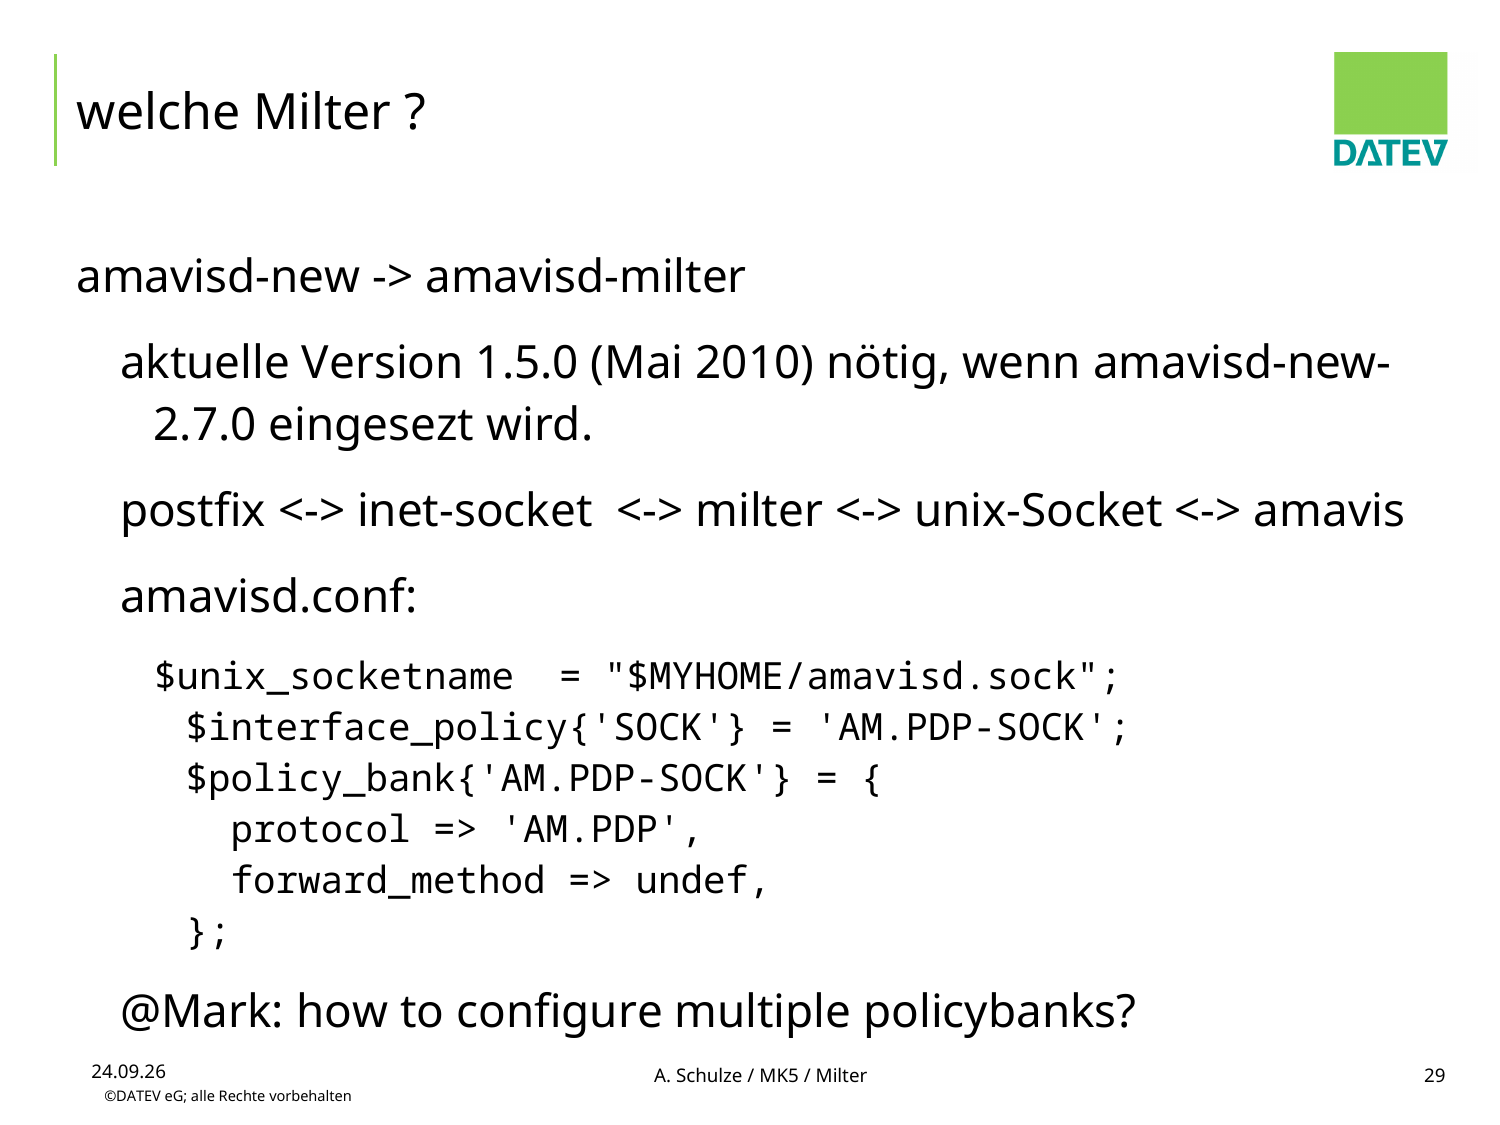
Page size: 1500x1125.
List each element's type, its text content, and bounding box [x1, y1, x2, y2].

title welche Milter ? [76, 46, 1235, 174]
list amavisd-new -> amavisd-milter aktuelle Version 1.5.0 (Mai 2010) nötig, wenn amavisd-new-2.7.0 eingesezt wird. postfix <-> inet-socket <-> milter <-> unix-Socket <-> amavis amavisd.conf: $unix_socketname = "$MYHOME/amavisd.sock"; $interface_policy{'SOCK'} = 'AM.PDP-SOCK'; $policy_bank{'AM.PDP-SOCK'} = { protocol => 'AM.PDP', forward_method => undef, }; @Mark: how to configure multiple policybanks? [76, 243, 1447, 1026]
picture [1333, 52, 1478, 173]
